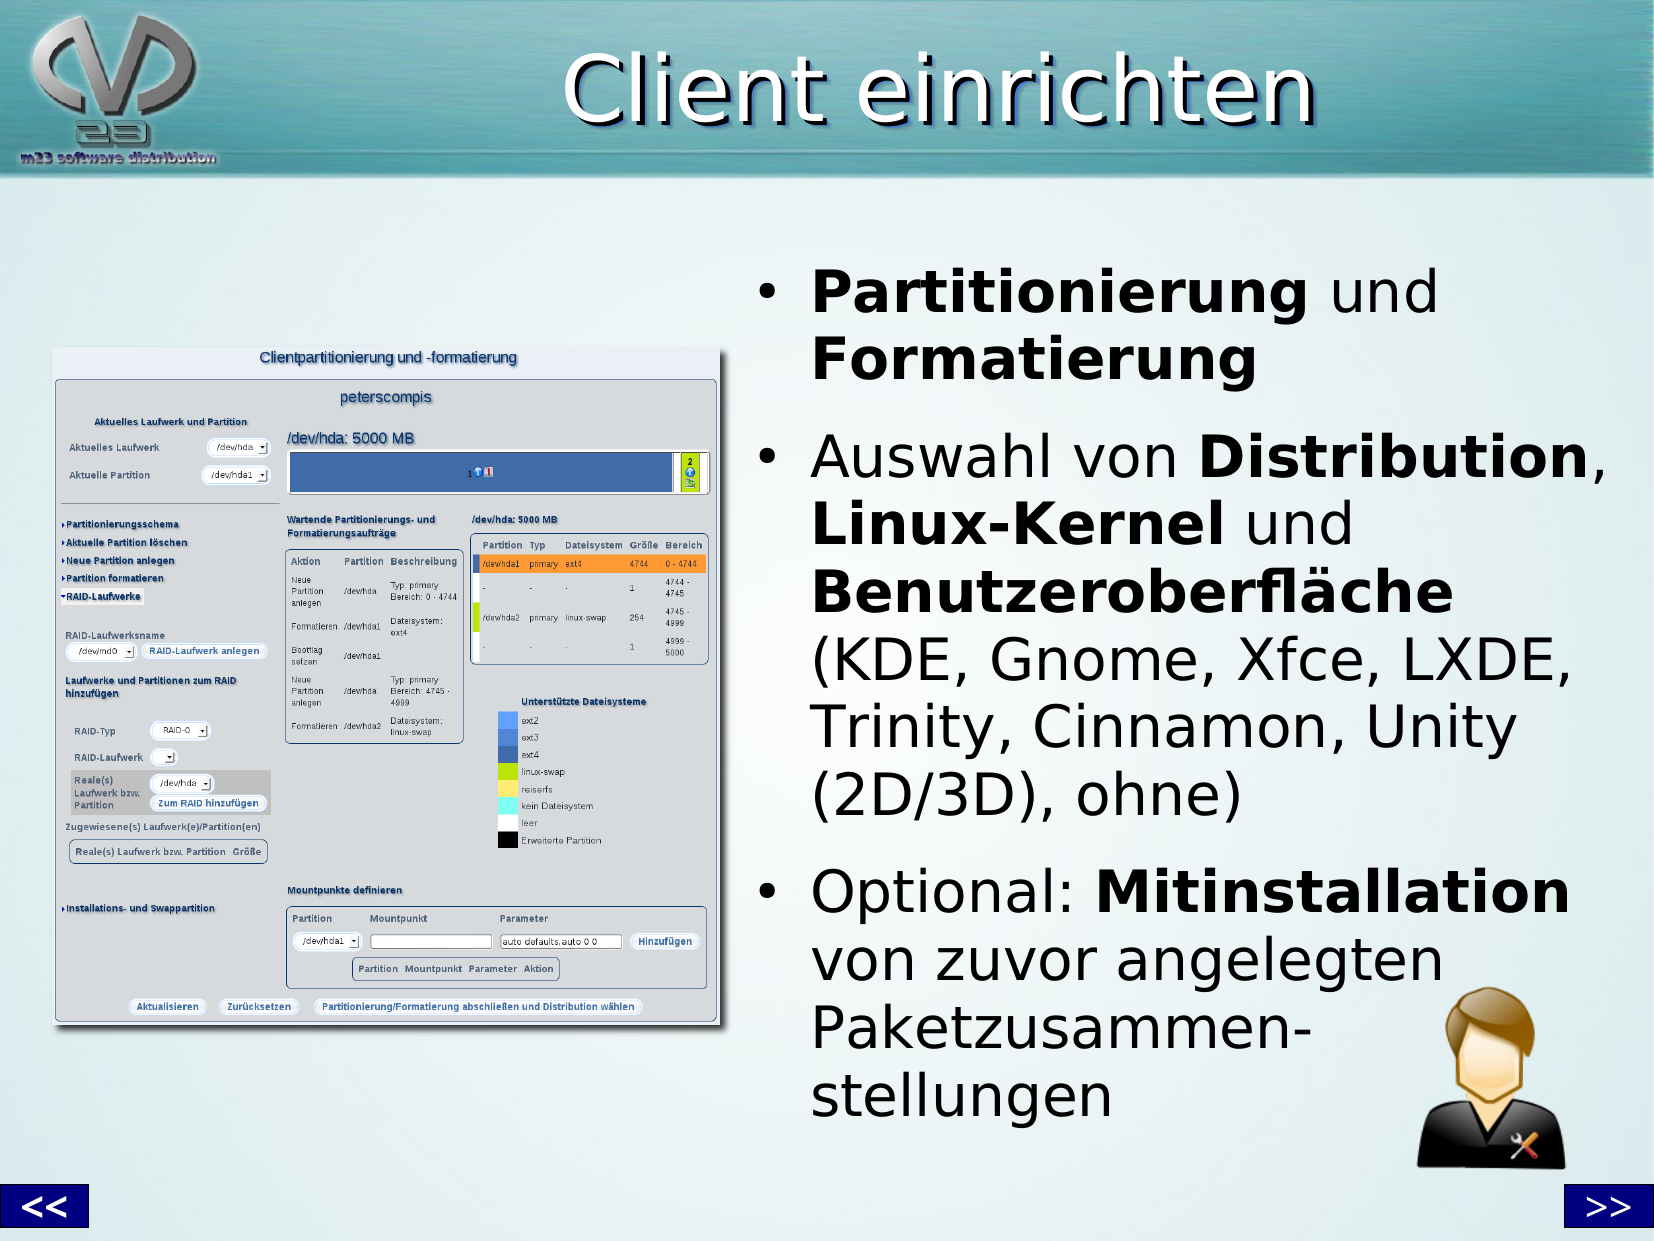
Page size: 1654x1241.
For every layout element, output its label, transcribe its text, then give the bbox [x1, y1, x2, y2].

picture [0, 0, 1654, 1241]
title Client einrichten [224, 2, 1654, 178]
list Partitionierung und Formatierung Auswahl von Distribution, Linux-Kernel und Benutzeroberfläche (KDE, Gnome, Xfce, LXDE, Trinity, Cinnamon, Unity (2D/3D), ohne) Optional: Mitinstallation von zuvor angelegten Paketzusammen- stellungen [739, 258, 1621, 1130]
